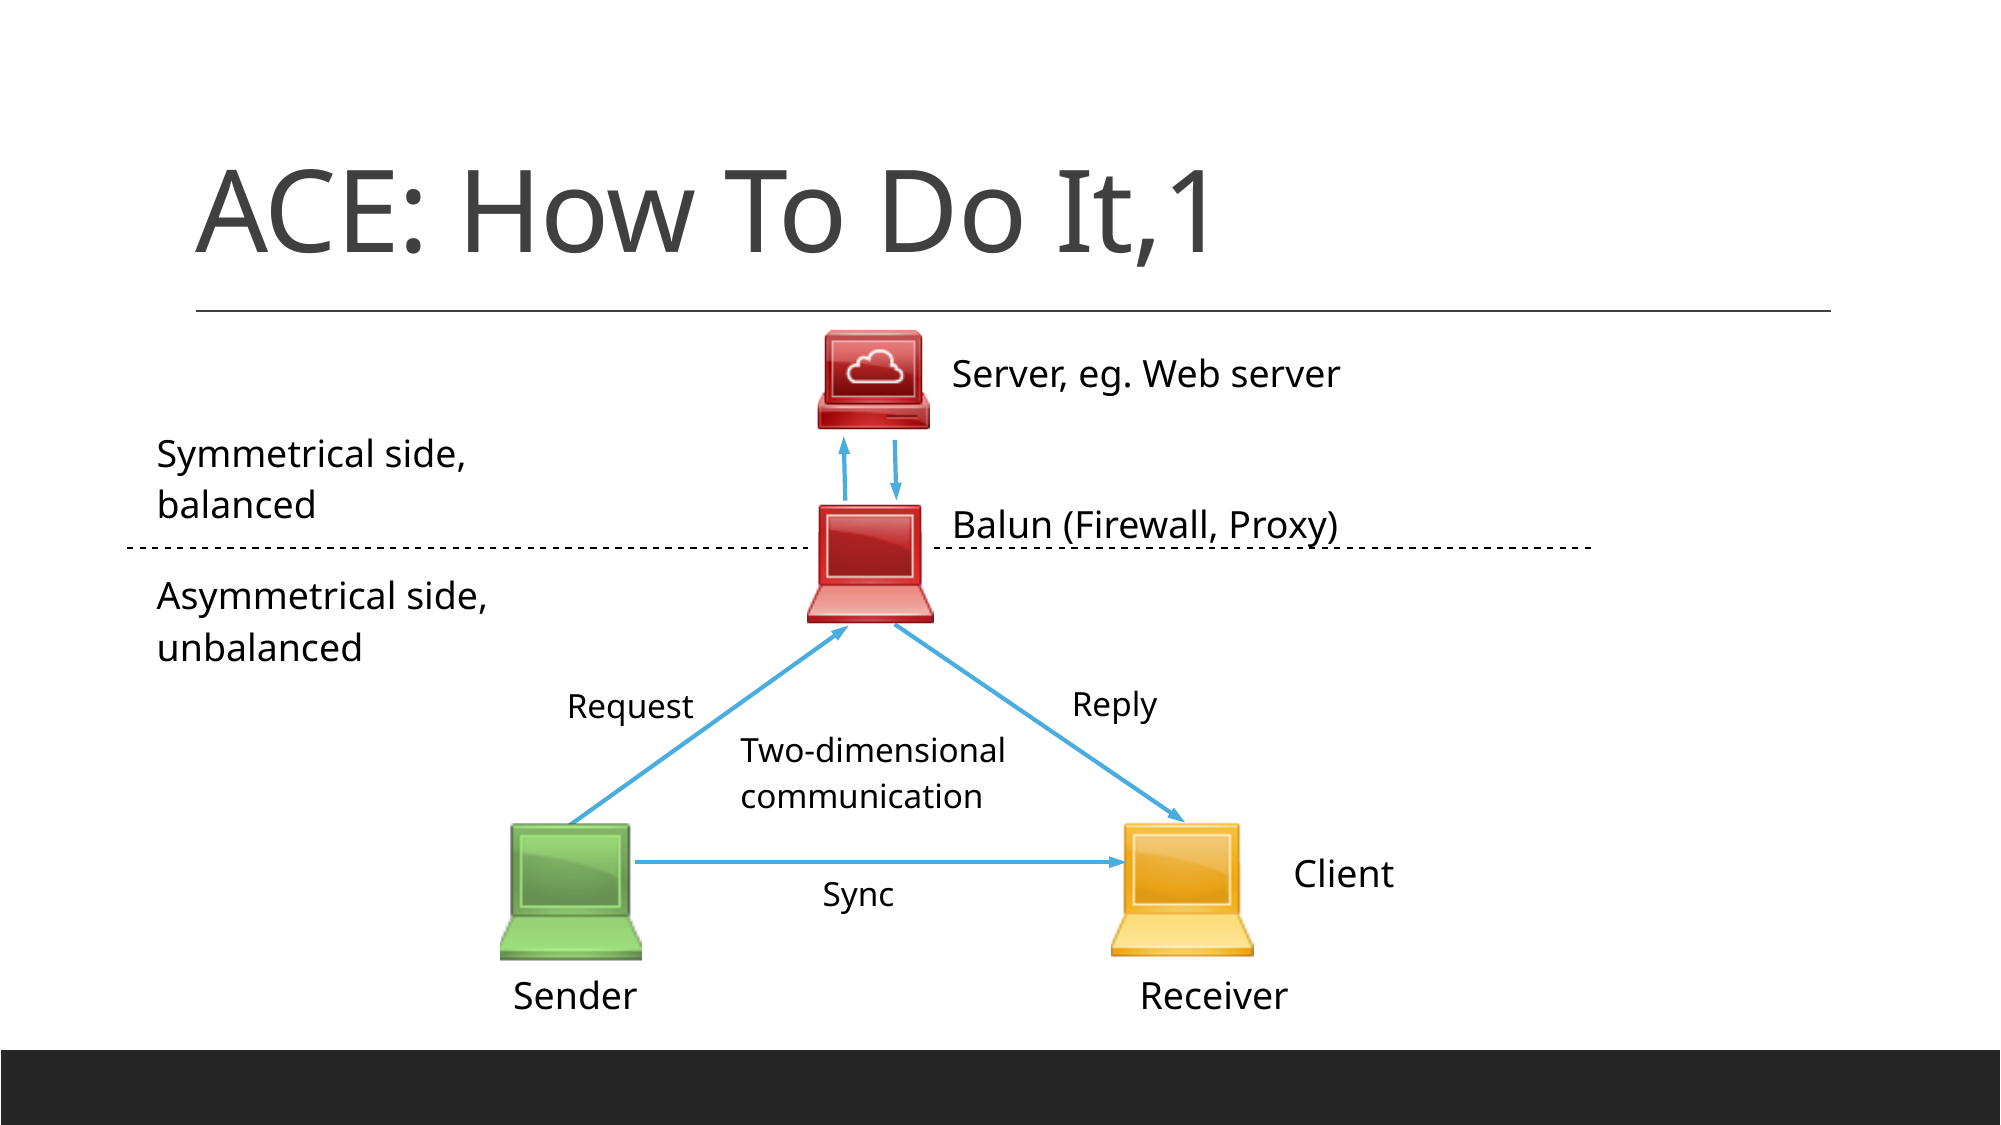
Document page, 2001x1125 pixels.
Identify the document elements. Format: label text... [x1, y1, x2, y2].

text_box Asymmetrical side, unbalanced [141, 562, 719, 668]
picture [500, 822, 642, 961]
text_box Receiver [1124, 961, 1677, 1022]
text_box Balun (Firewall, Proxy) [936, 491, 1421, 553]
text_box Client [1278, 840, 1421, 901]
text_box Symmetrical side, balanced [141, 420, 636, 526]
text_box Request [551, 675, 745, 736]
text_box Reply [1056, 673, 1250, 734]
text_box Server, eg. Web server [936, 339, 1489, 400]
text_box Sender [498, 961, 1050, 1022]
text_box Sync [807, 863, 1000, 924]
picture [1111, 819, 1254, 962]
title ACE: How To Do It,1 [180, 47, 1831, 286]
picture [816, 323, 930, 437]
text_box Two-dimensional communication [725, 720, 1036, 820]
picture [807, 501, 934, 628]
